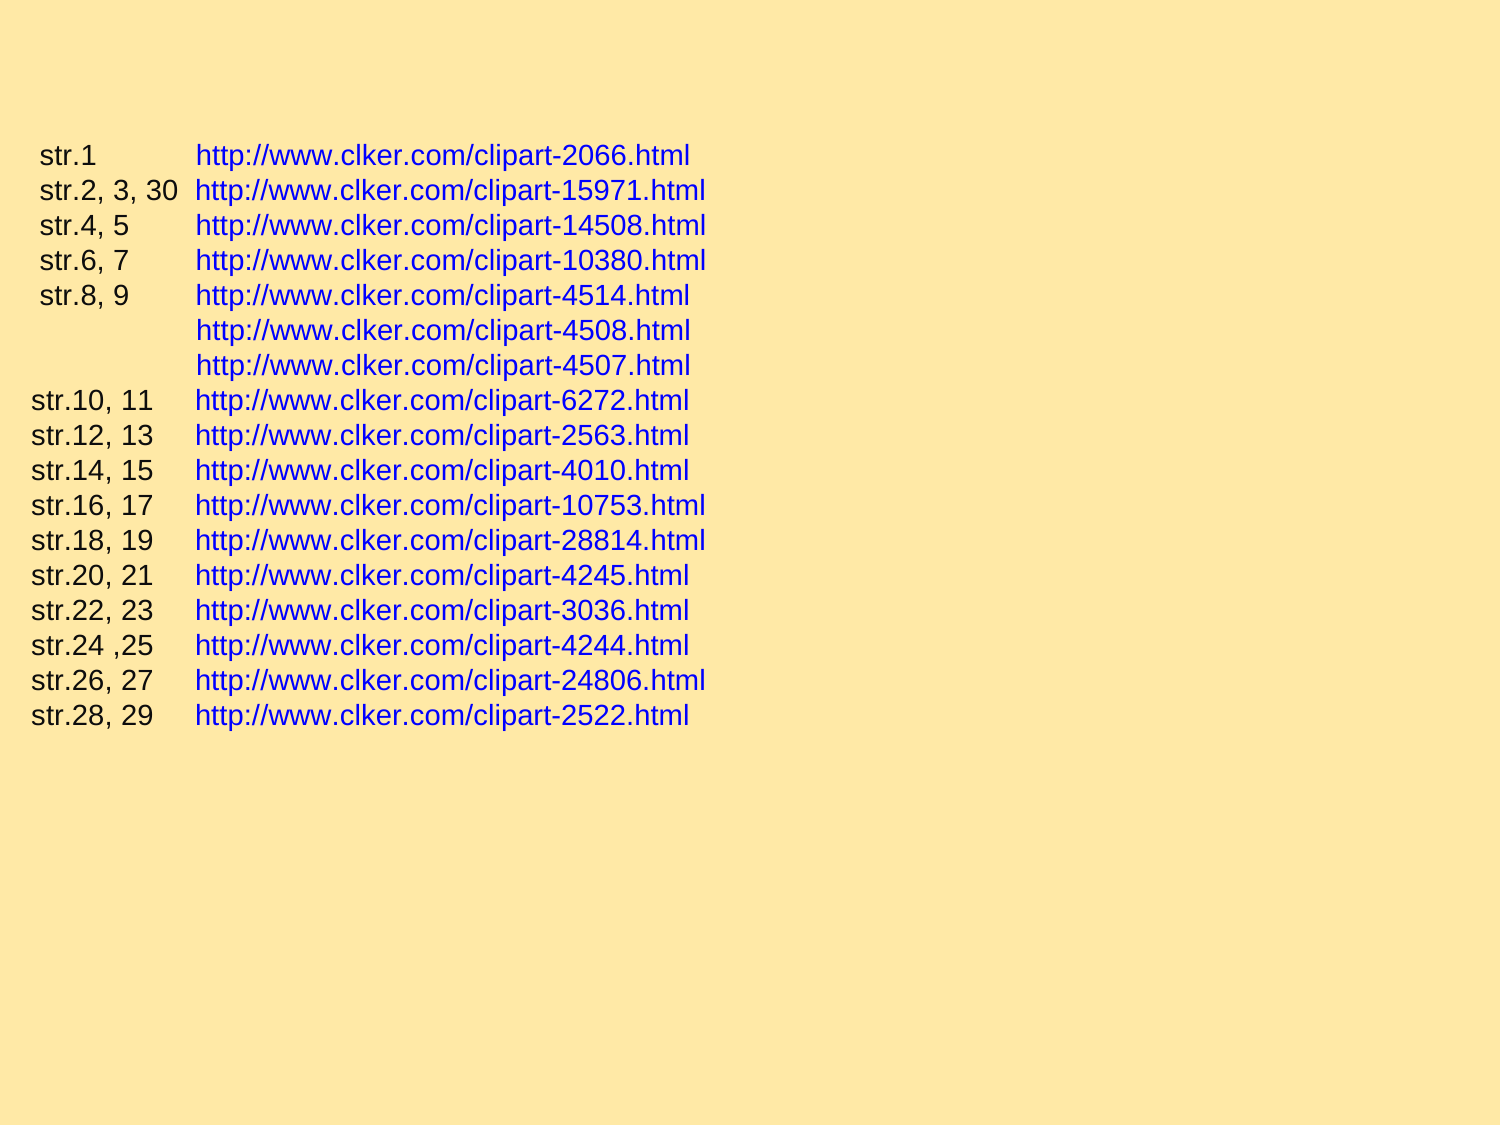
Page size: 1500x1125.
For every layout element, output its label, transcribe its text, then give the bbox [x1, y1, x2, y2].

text_box str.1 http://www.clker.com/clipart-2066.html str.2, 3, 30 http://www.clker.com/clipart-15971.html str.4, 5 http://www.clker.com/clipart-14508.html str.6, 7 http://www.clker.com/clipart-10380.html str.8, 9 http://www.clker.com/clipart-4514.html http://www.clker.com/clipart-4508.html http://www.clker.com/clipart-4507.html str.10, 11 http://www.clker.com/clipart-6272.html str.12, 13 http://www.clker.com/clipart-2563.html str.14, 15 http://www.clker.com/clipart-4010.html str.16, 17 http://www.clker.com/clipart-10753.html str.18, 19 http://www.clker.com/clipart-28814.html str.20, 21 http://www.clker.com/clipart-4245.html str.22, 23 http://www.clker.com/clipart-3036.html str.24 ,25 http://www.clker.com/clipart-4244.html str.26, 27 http://www.clker.com/clipart-24806.html str.28, 29 http://www.clker.com/clipart-2522.html [0, 128, 1471, 774]
